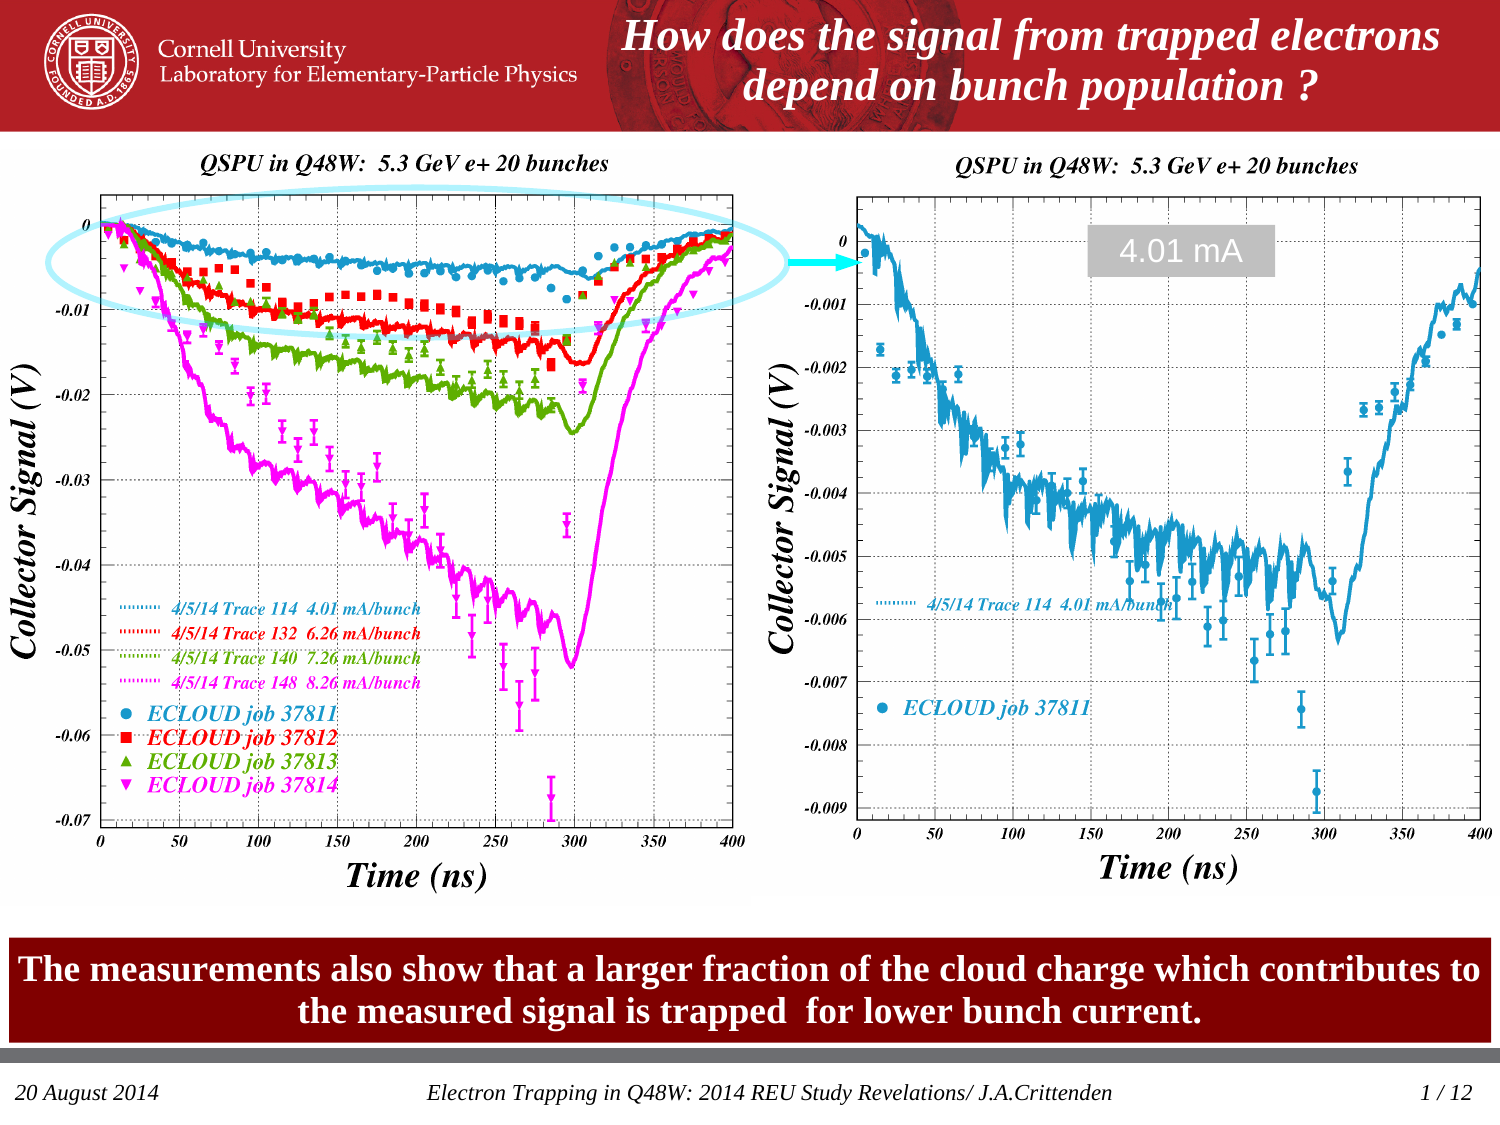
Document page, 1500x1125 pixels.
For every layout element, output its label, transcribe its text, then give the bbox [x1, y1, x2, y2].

text_box The measurements also show that a larger fraction of the cloud charge which contributes to the measured signal is trapped for lower bunch current. [9, 937, 1492, 1043]
picture [0, 149, 1500, 907]
title How does the signal from trapped electrons depend on bunch population ? [562, 7, 1500, 113]
text_box 4.01 mA [1087, 224, 1276, 277]
picture [0, 0, 1500, 132]
